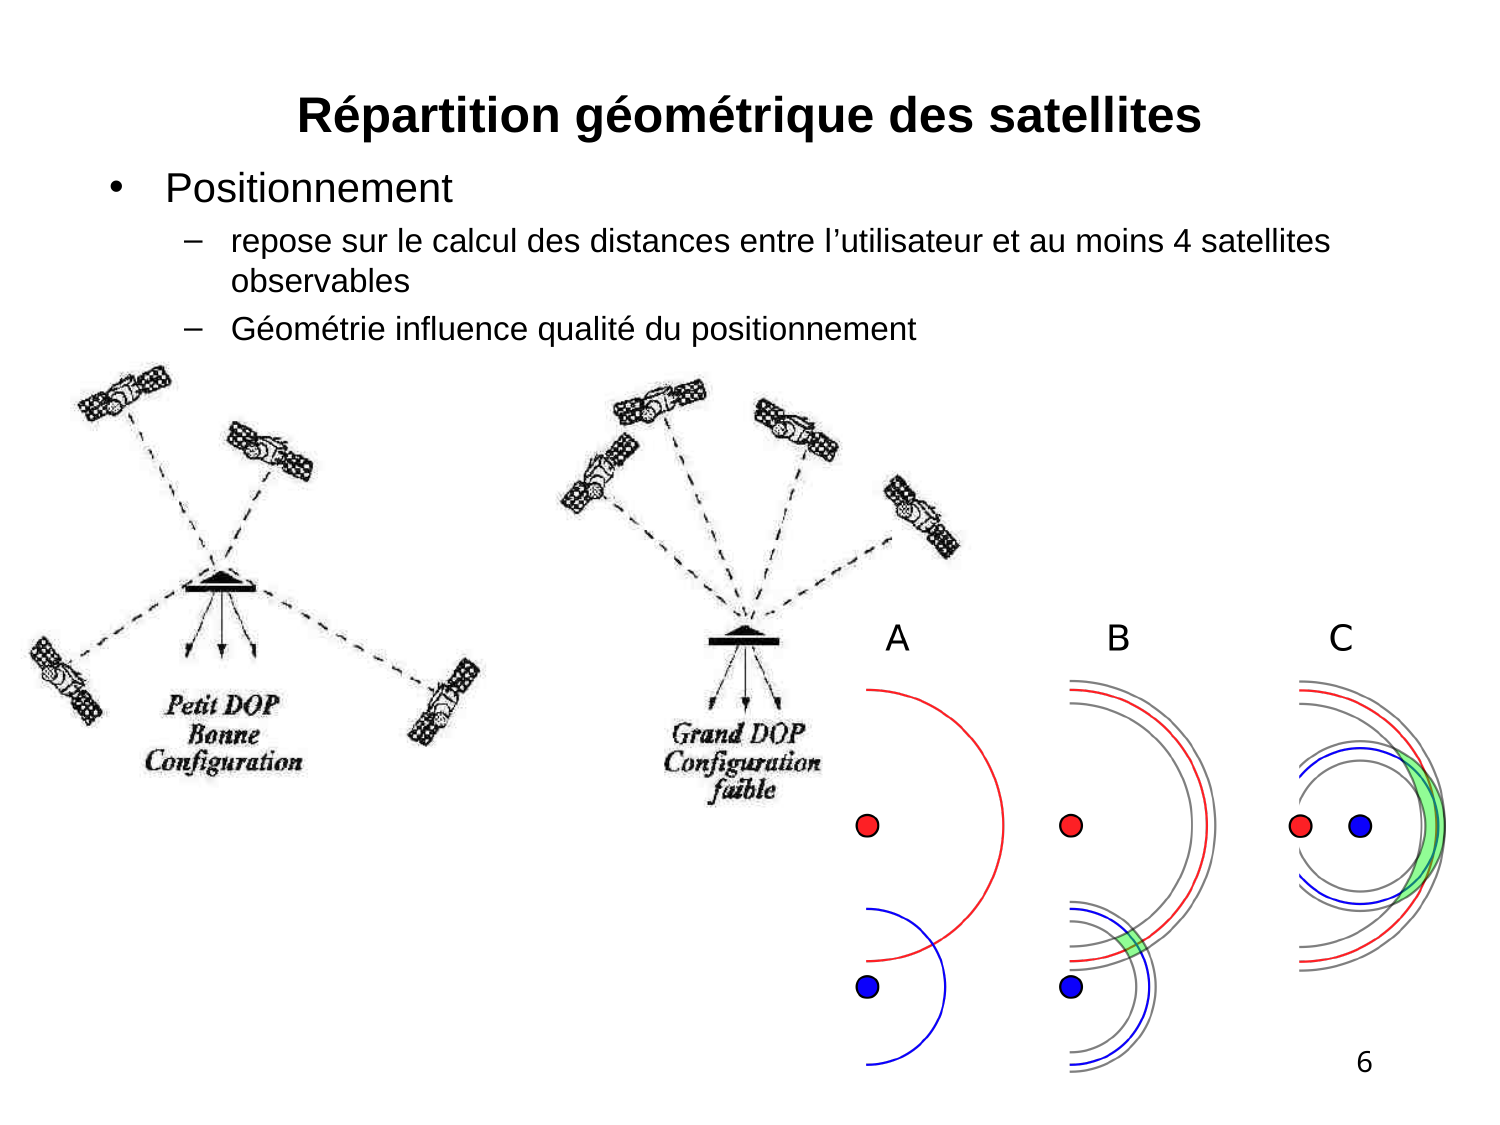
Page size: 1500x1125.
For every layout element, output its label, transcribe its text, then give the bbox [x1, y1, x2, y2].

picture [11, 342, 1463, 1099]
list Positionnement repose sur le calcul des distances entre l’utilisateur et au moins 4 satellites observables Géométrie influence qualité du positionnement [94, 153, 1370, 416]
title Répartition géométrique des satellites [112, 68, 1388, 157]
text_box <numéro> [1341, 1036, 1500, 1111]
